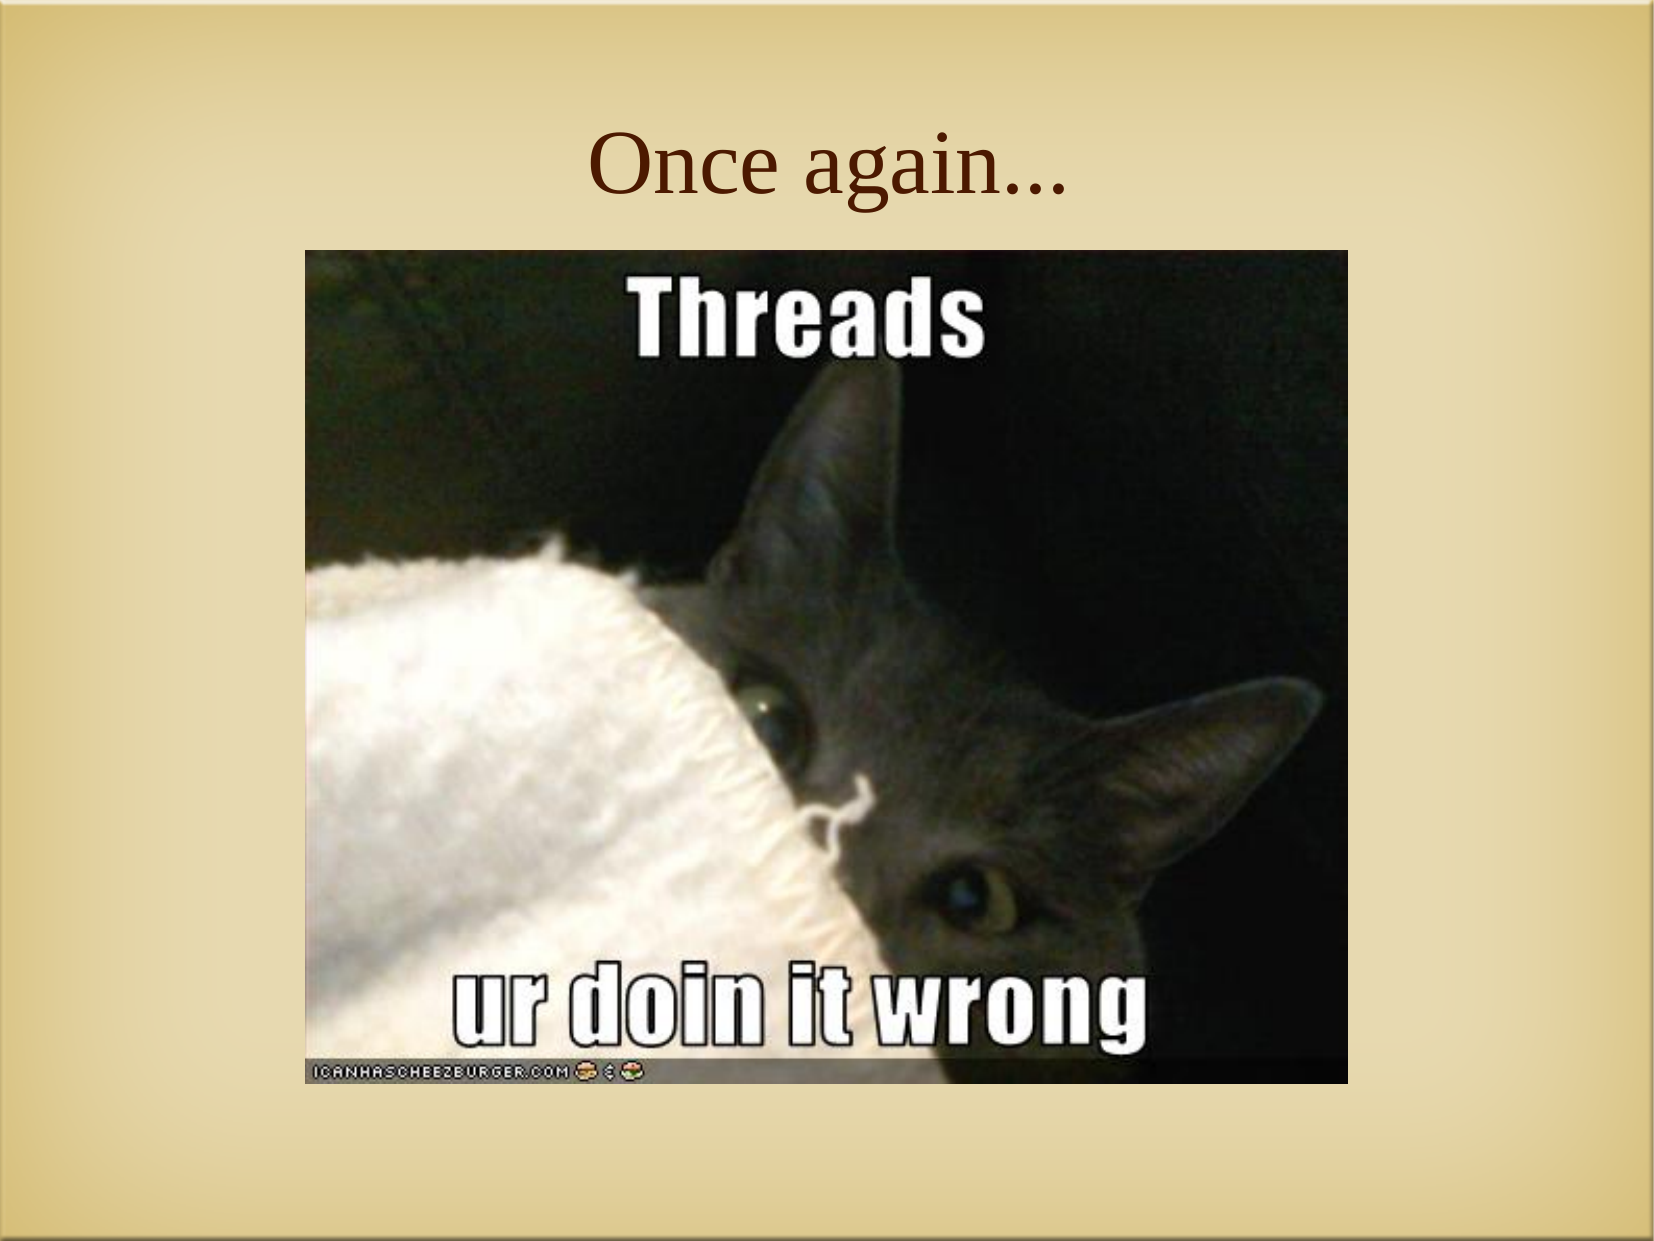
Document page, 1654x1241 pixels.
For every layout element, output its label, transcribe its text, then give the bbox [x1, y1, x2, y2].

picture [0, 0, 1654, 1241]
title Once again... [123, 58, 1536, 266]
